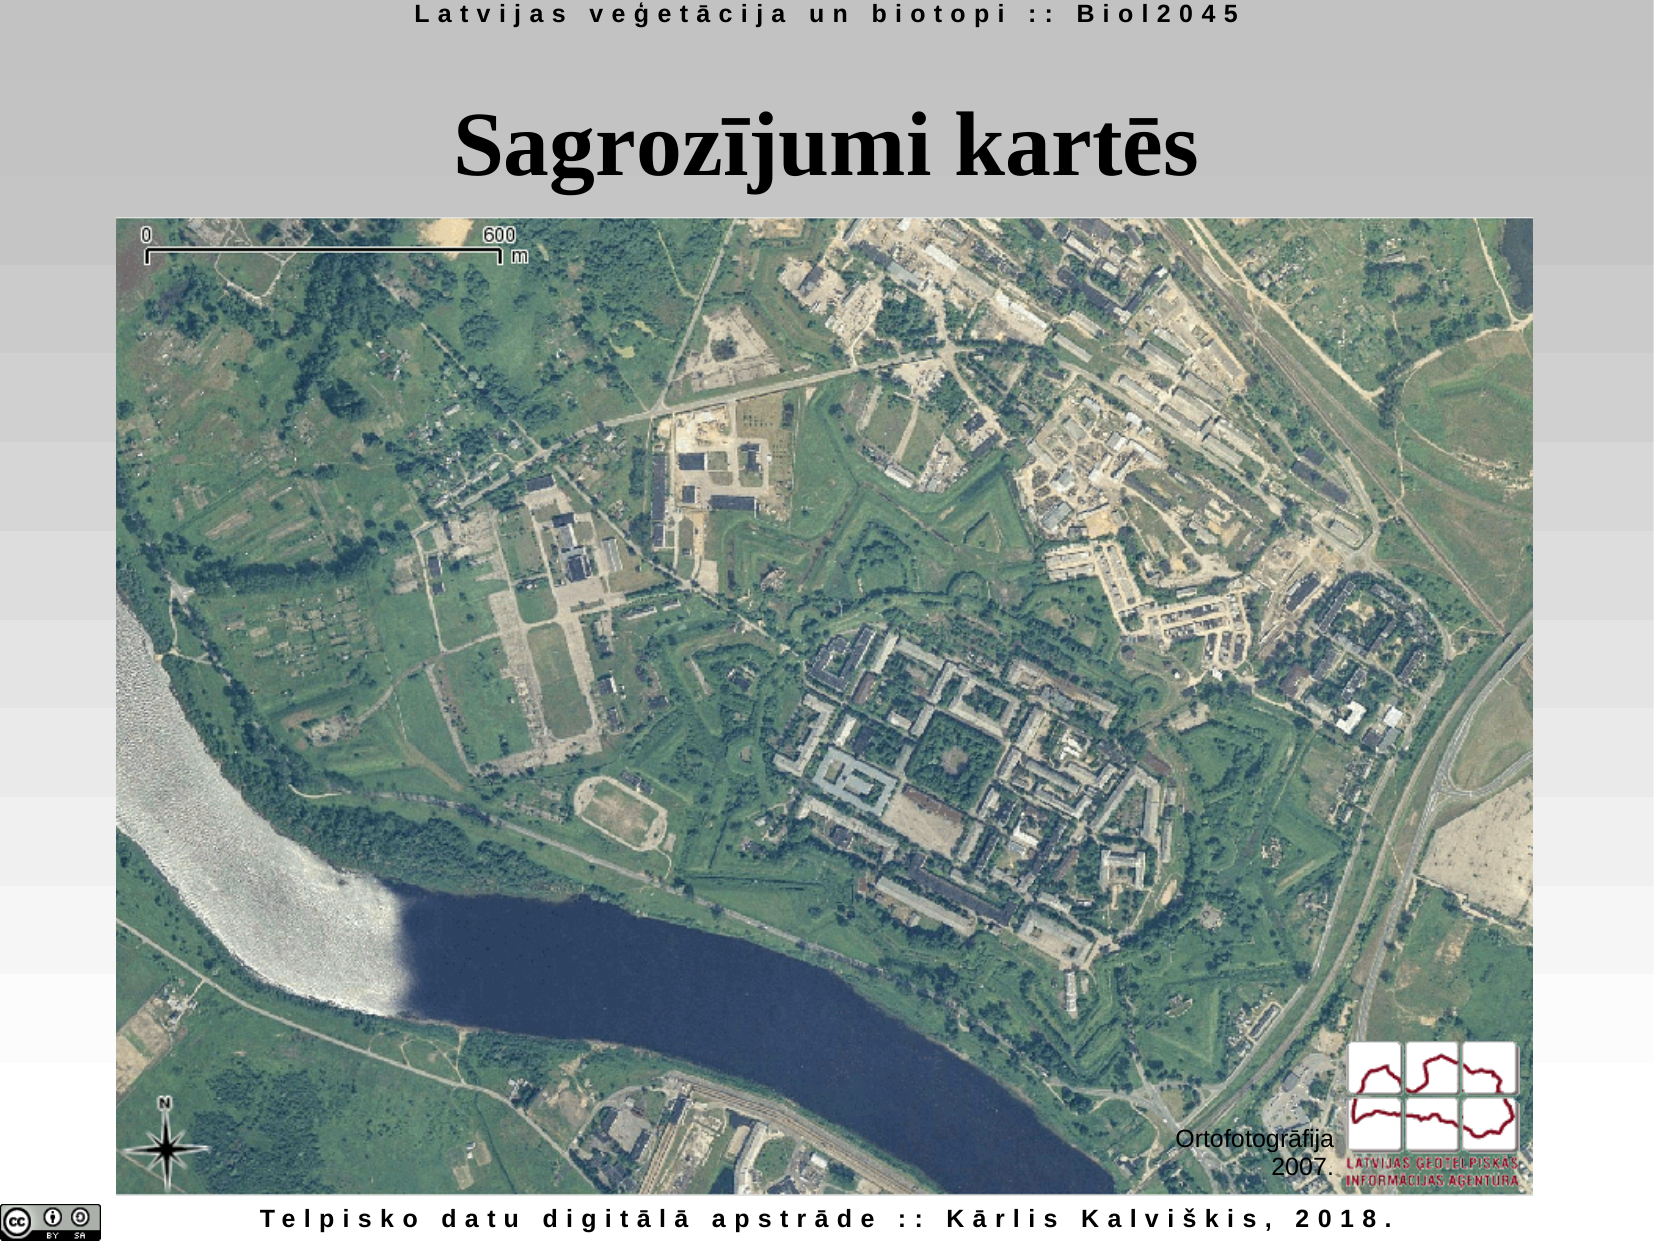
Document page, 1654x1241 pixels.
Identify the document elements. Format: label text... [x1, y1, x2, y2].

title Sagrozījumi kartēs [0, 1, 1654, 287]
picture [0, 217, 1654, 1241]
text_box Ortofotogrāfija 2007. [1174, 1124, 1335, 1181]
